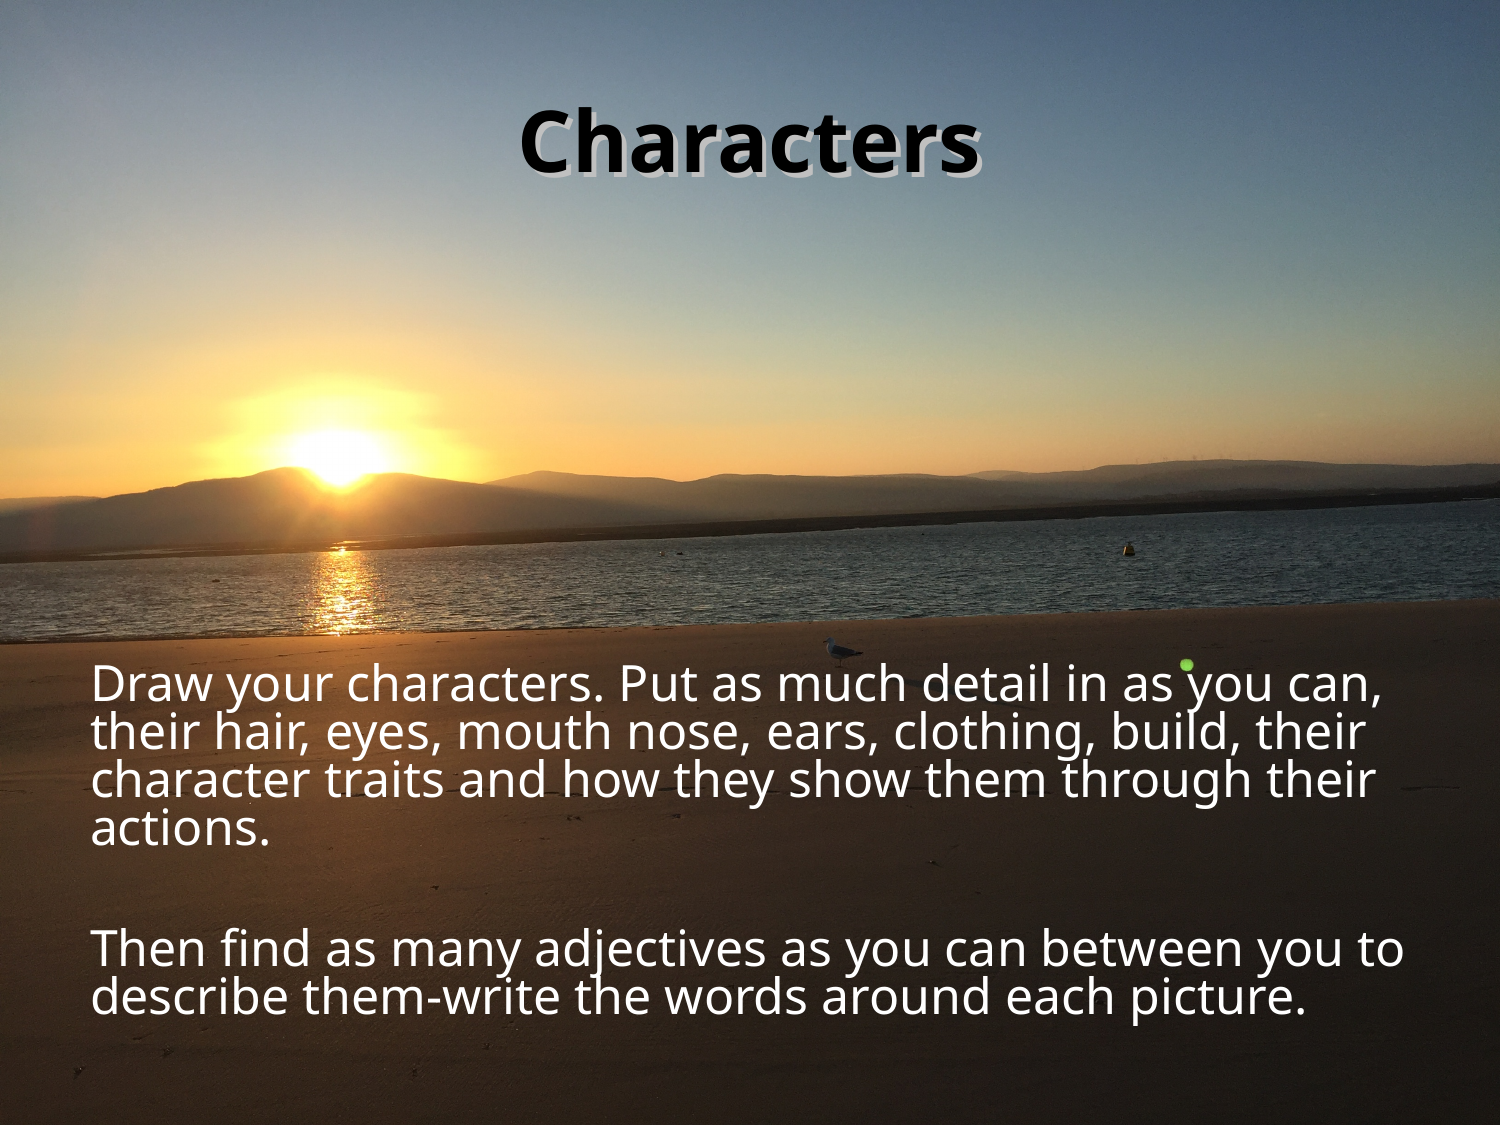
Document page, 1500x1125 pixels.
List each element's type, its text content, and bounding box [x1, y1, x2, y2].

list Draw your characters. Put as much detail in as you can, their hair, eyes, mouth nose, ears, clothing, build, their character traits and how they show them through their actions. Then find as many adjectives as you can between you to describe them-write the words around each picture. [75, 262, 1426, 1036]
title Characters [75, 45, 1426, 233]
